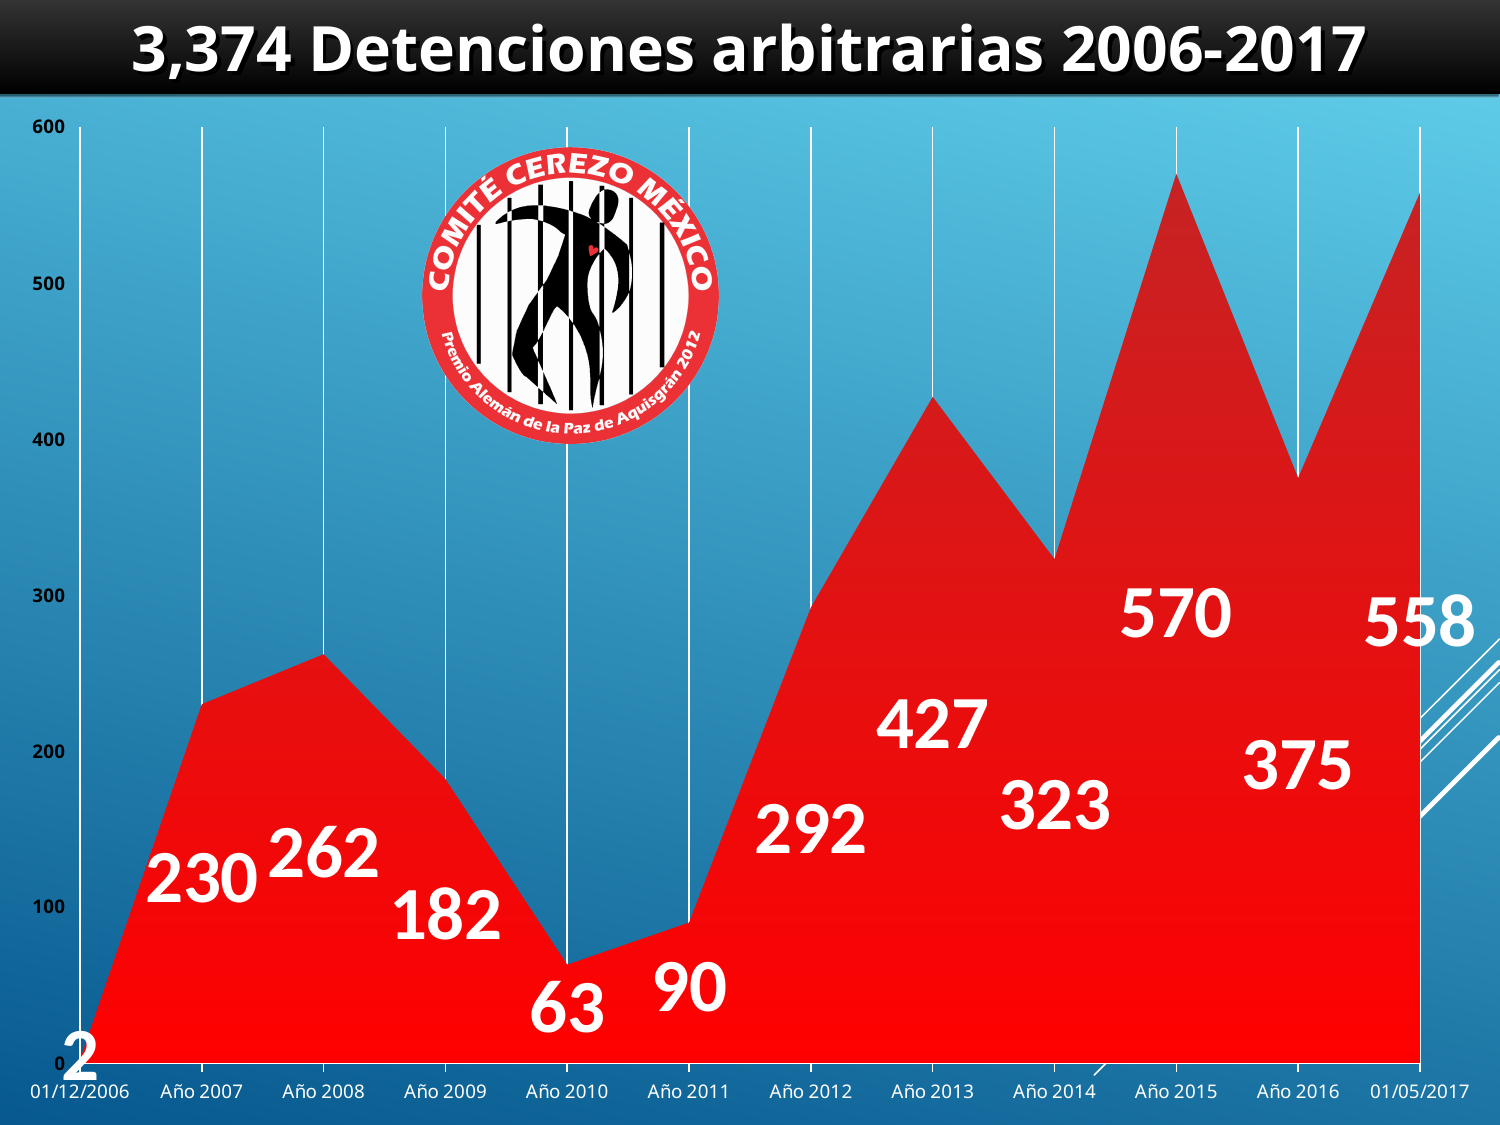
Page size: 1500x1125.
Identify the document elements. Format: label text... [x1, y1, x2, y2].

picture [422, 147, 719, 444]
title 3,374 Detenciones arbitrarias 2006-2017 [0, 0, 1500, 93]
chart [0, 93, 1500, 1125]
